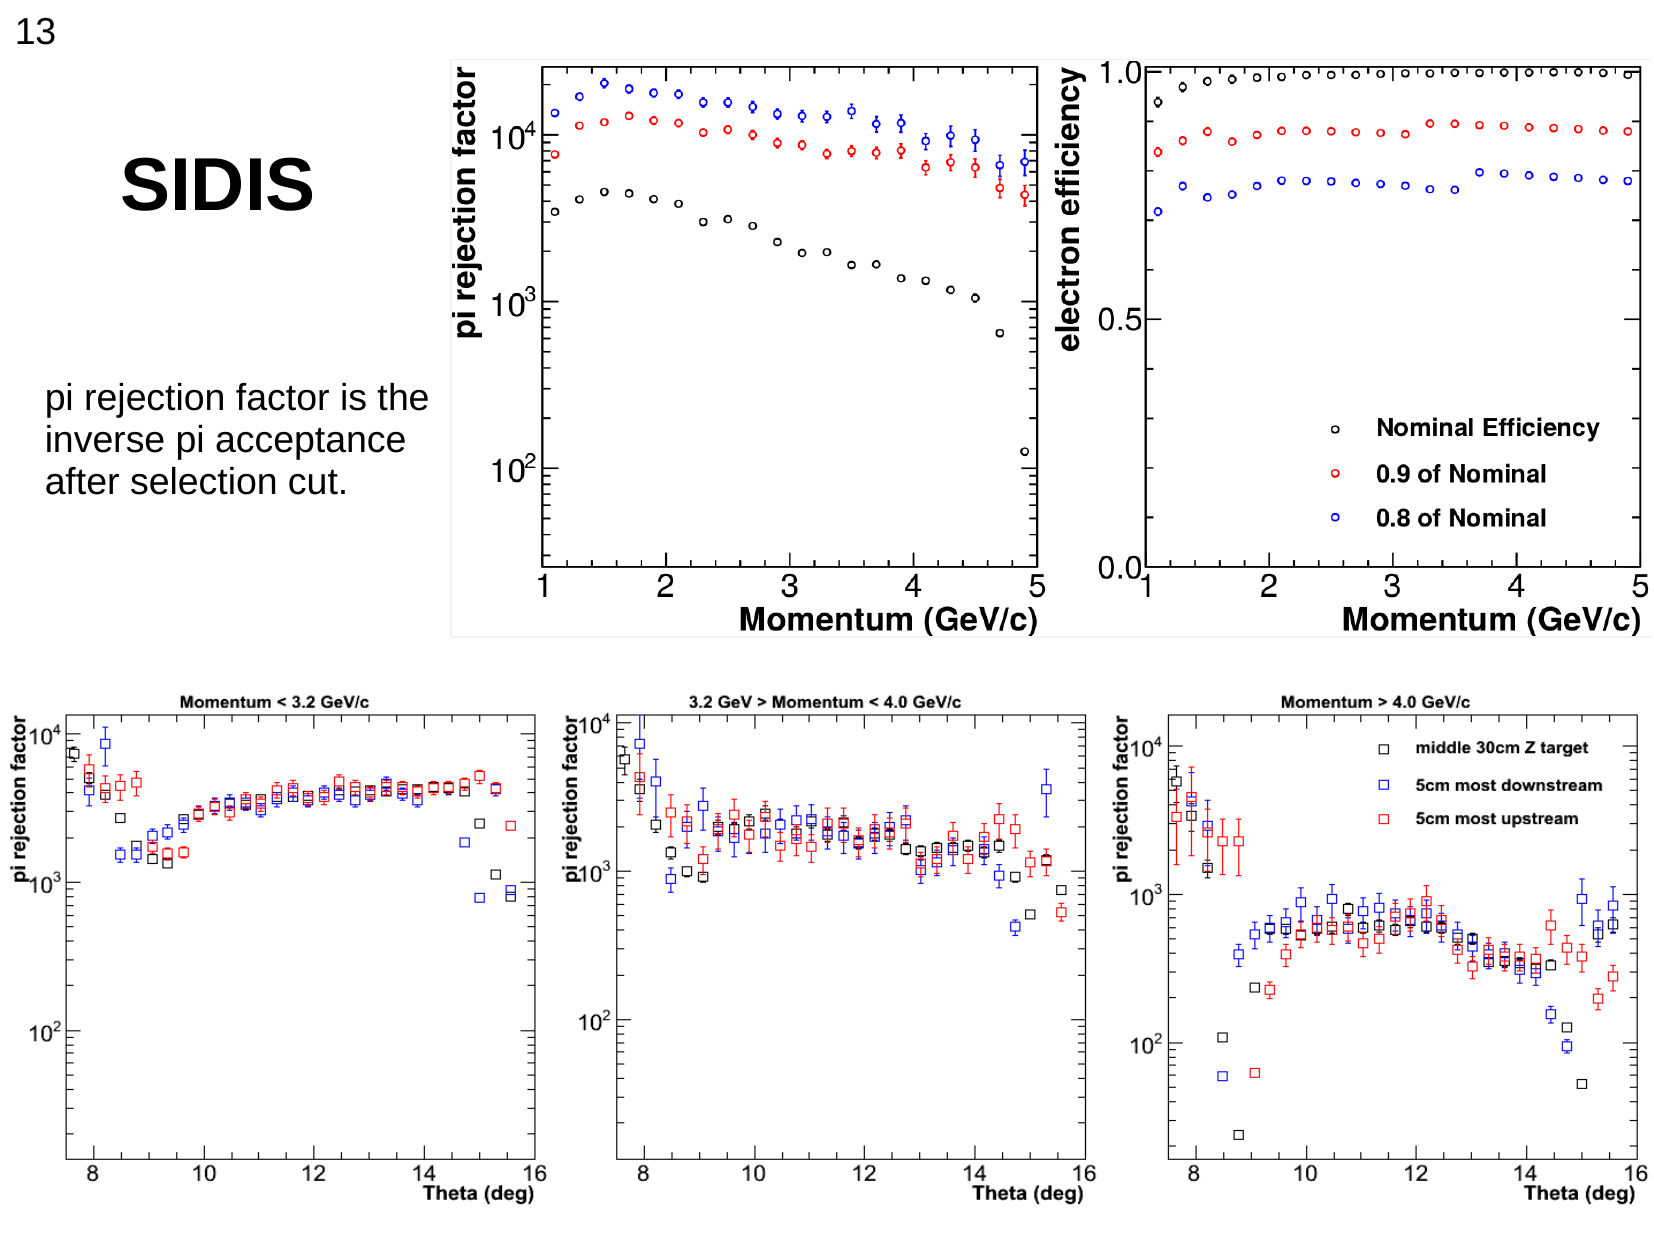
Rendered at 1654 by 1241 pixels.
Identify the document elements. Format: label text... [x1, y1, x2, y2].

text_box SIDIS [105, 135, 332, 234]
text_box 13 [0, 3, 72, 61]
picture [450, 59, 1651, 638]
picture [0, 689, 1654, 1212]
text_box pi rejection factor is the inverse pi acceptance after selection cut. [30, 369, 496, 511]
